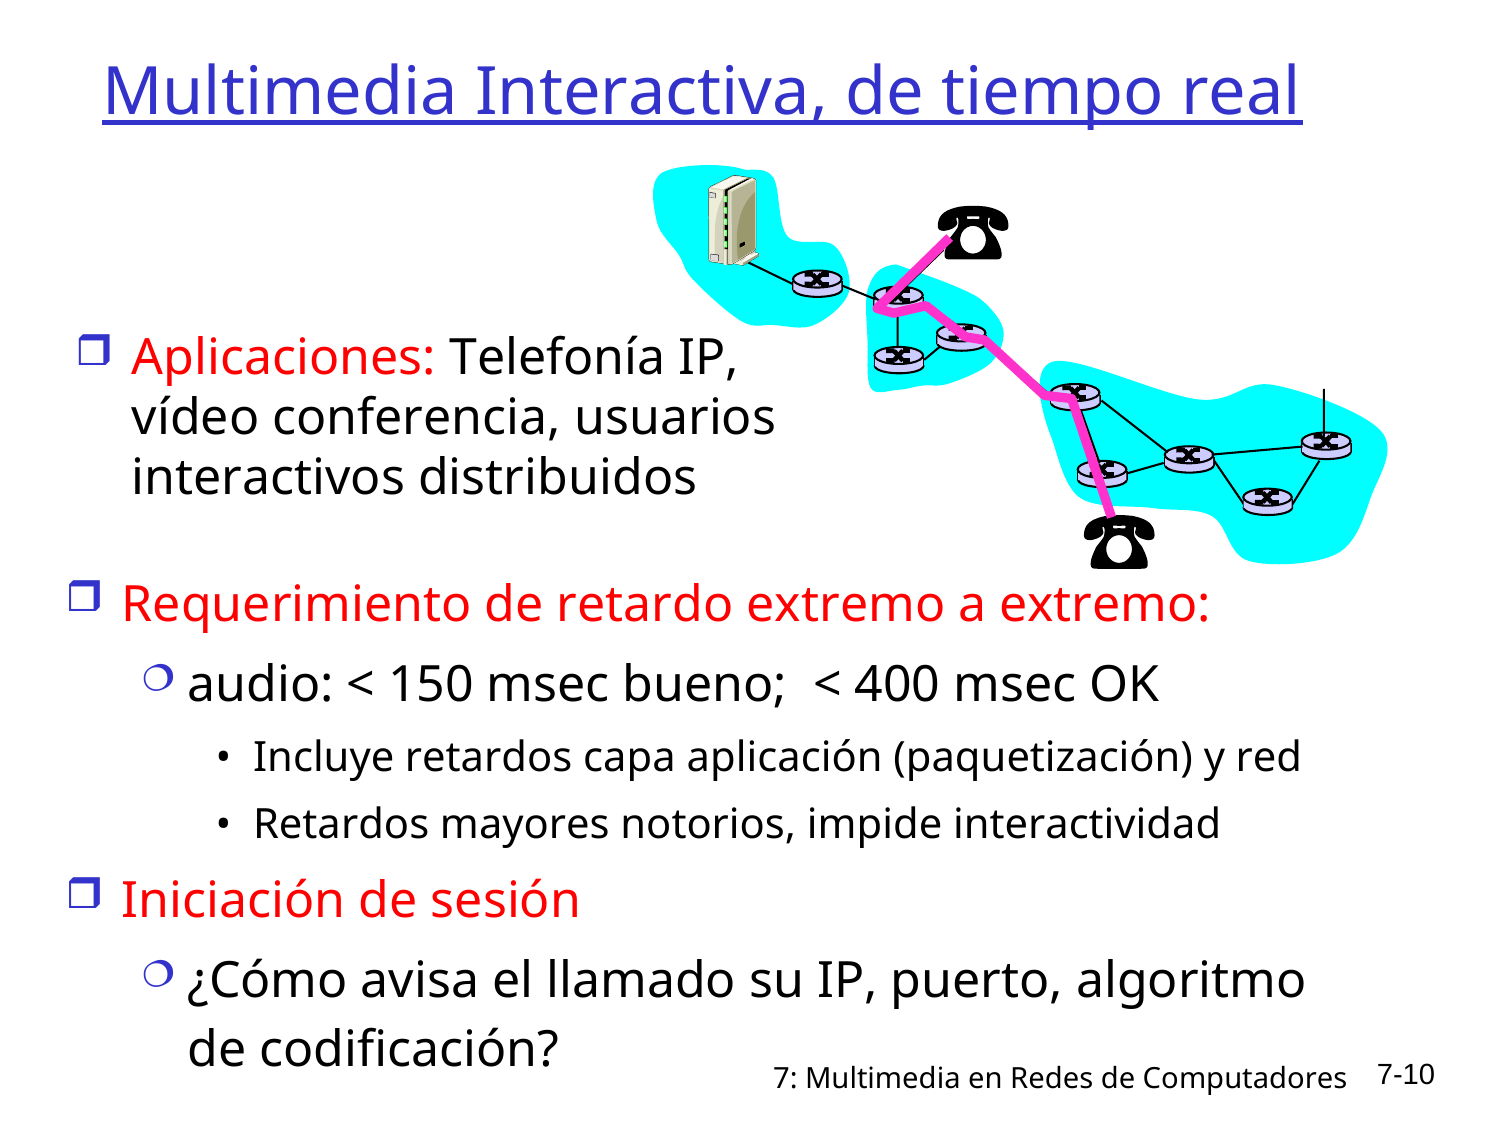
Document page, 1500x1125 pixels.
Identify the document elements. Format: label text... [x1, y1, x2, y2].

text_box Aplicaciones: Telefonía IP, vídeo conferencia, usuarios interactivos distribuidos [60, 317, 893, 525]
list Requerimiento de retardo extremo a extremo: audio: < 150 msec bueno; < 400 msec OK Incluye retardos capa aplicación (paquetización) y red Retardos mayores notorios, impide interactividad Iniciación de sesión ¿Cómo avisa el llamado su IP, puerto, algoritmo de codificación? [50, 559, 1354, 1074]
title Multimedia Interactiva, de tiempo real [87, 17, 1426, 161]
text_box [1040, 399, 1102, 505]
text_box [866, 264, 910, 303]
text_box [888, 273, 1004, 348]
picture [937, 205, 1009, 260]
picture [708, 175, 760, 266]
text_box [653, 165, 850, 317]
picture [1083, 515, 1155, 569]
text_box [1039, 360, 1388, 565]
text_box [893, 311, 996, 391]
text_box [866, 297, 886, 317]
